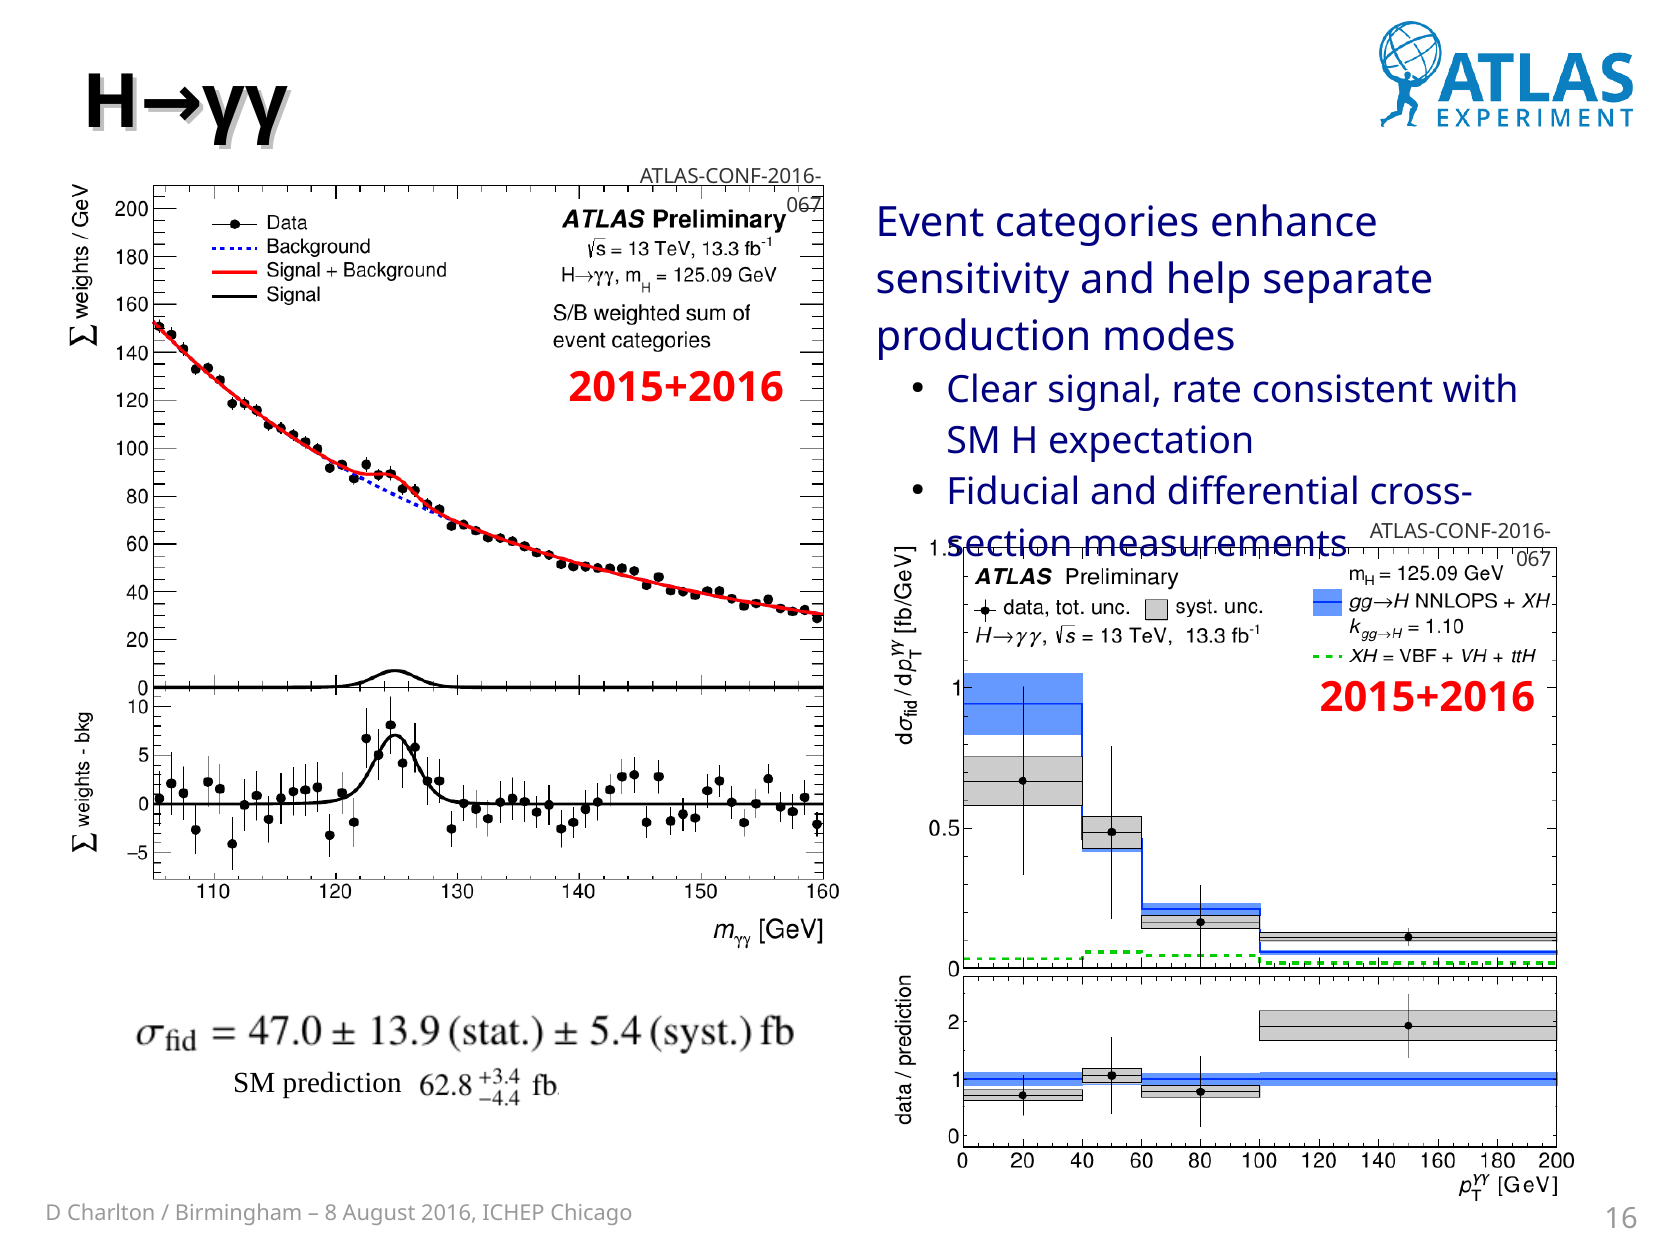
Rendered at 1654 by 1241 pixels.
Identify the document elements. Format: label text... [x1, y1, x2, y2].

picture [1123, 538, 1133, 544]
text_box 2015+2016 [553, 348, 820, 413]
text_box Event categories enhance sensitivity and help separate production modes Clear signal, rate consistent with SM H expectation Fiducial and differential cross-section measurements [860, 184, 1598, 502]
text_box ATLAS-CONF-2016-067 [1325, 508, 1566, 548]
picture [1221, 538, 1231, 544]
text_box ATLAS-CONF-2016-067 [595, 154, 837, 194]
title H→γγ [82, 49, 1331, 148]
picture [1277, 538, 1287, 544]
text_box SM prediction [218, 1059, 458, 1113]
picture [1183, 538, 1194, 554]
picture [1379, 21, 1633, 127]
picture [1031, 538, 1043, 554]
picture [119, 1002, 811, 1110]
picture [888, 538, 1577, 1203]
text_box 2015+2016 [1304, 659, 1571, 724]
picture [970, 538, 980, 544]
picture [64, 179, 841, 950]
picture [1143, 546, 1153, 554]
